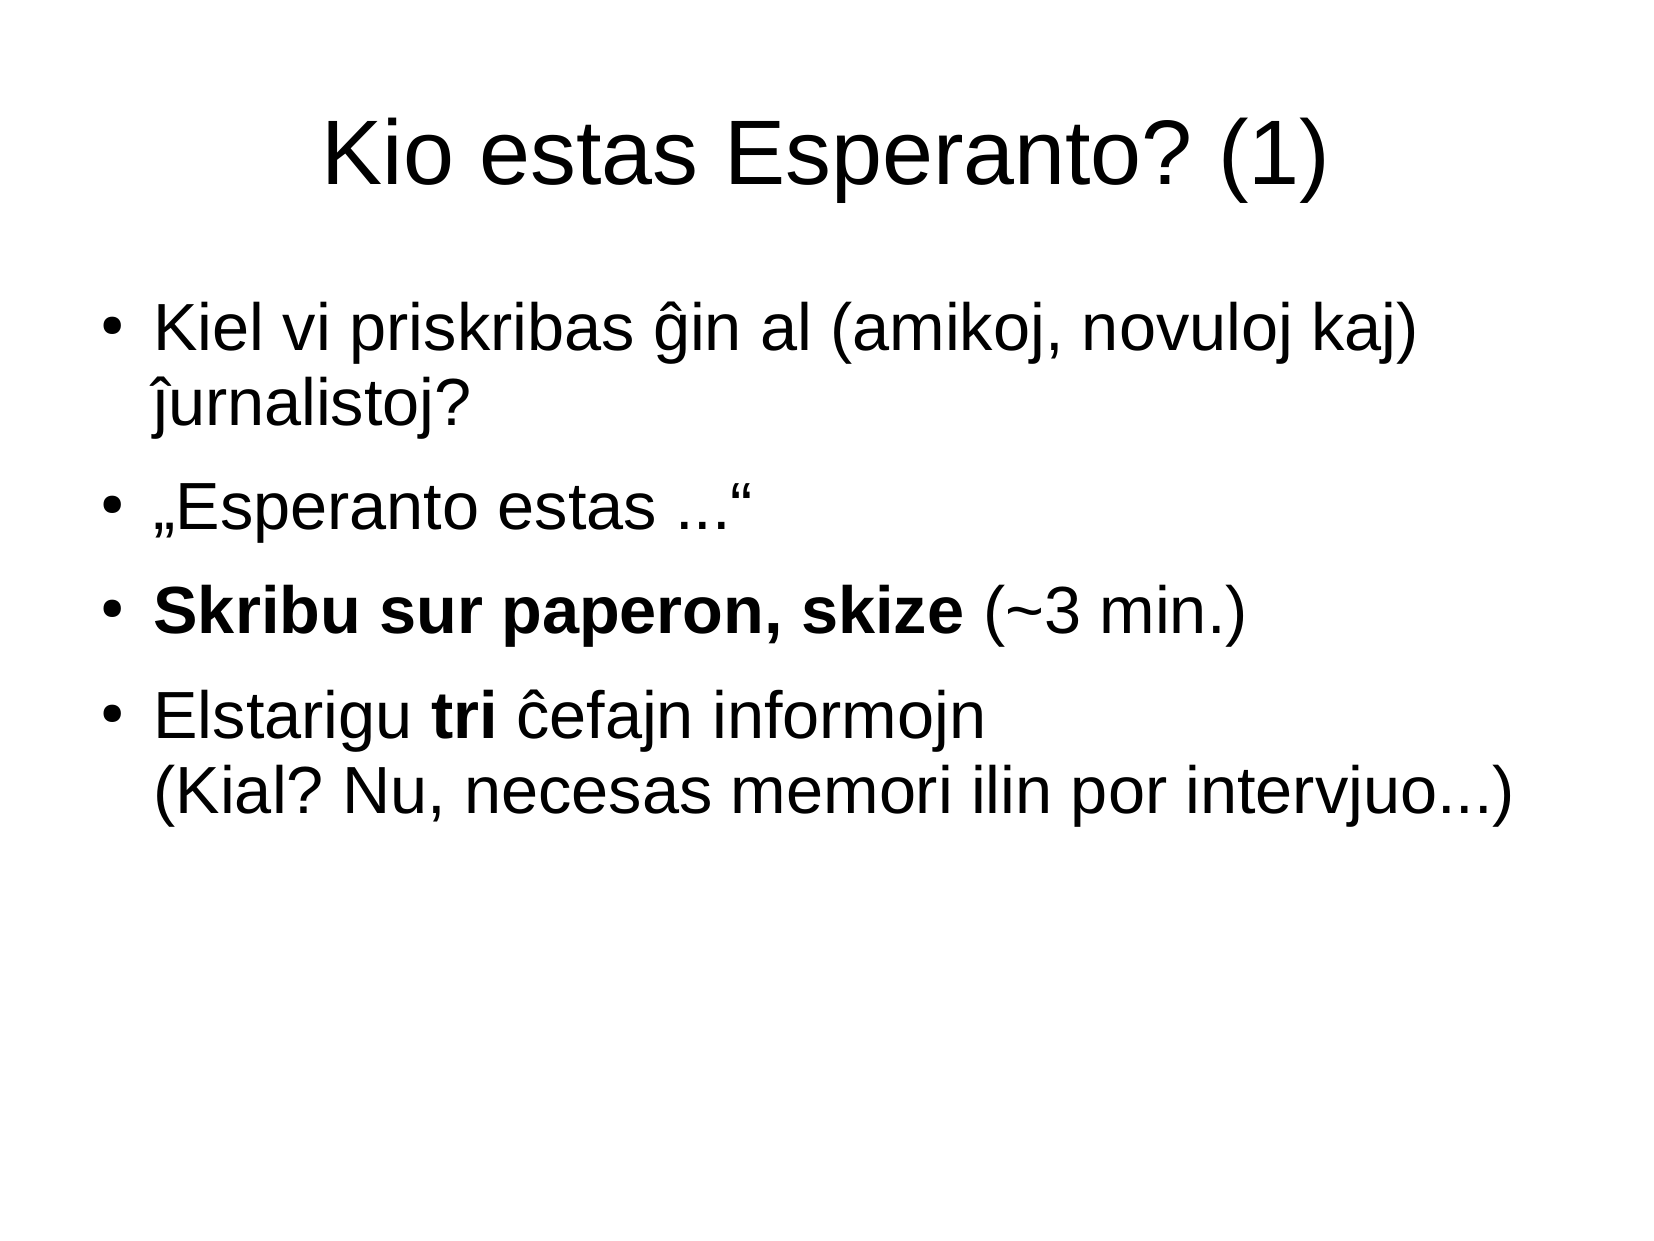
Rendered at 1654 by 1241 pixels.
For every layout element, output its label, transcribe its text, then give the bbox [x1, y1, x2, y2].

list Kiel vi priskribas ĝin al (amikoj, novuloj kaj) ĵurnalistoj? „Esperanto estas ...“ Skribu sur paperon, skize (~3 min.) Elstarigu tri ĉefajn informojn (Kial? Nu, necesas memori ilin por intervjuo...) [82, 290, 1571, 1010]
title Kio estas Esperanto? (1) [82, 49, 1571, 257]
